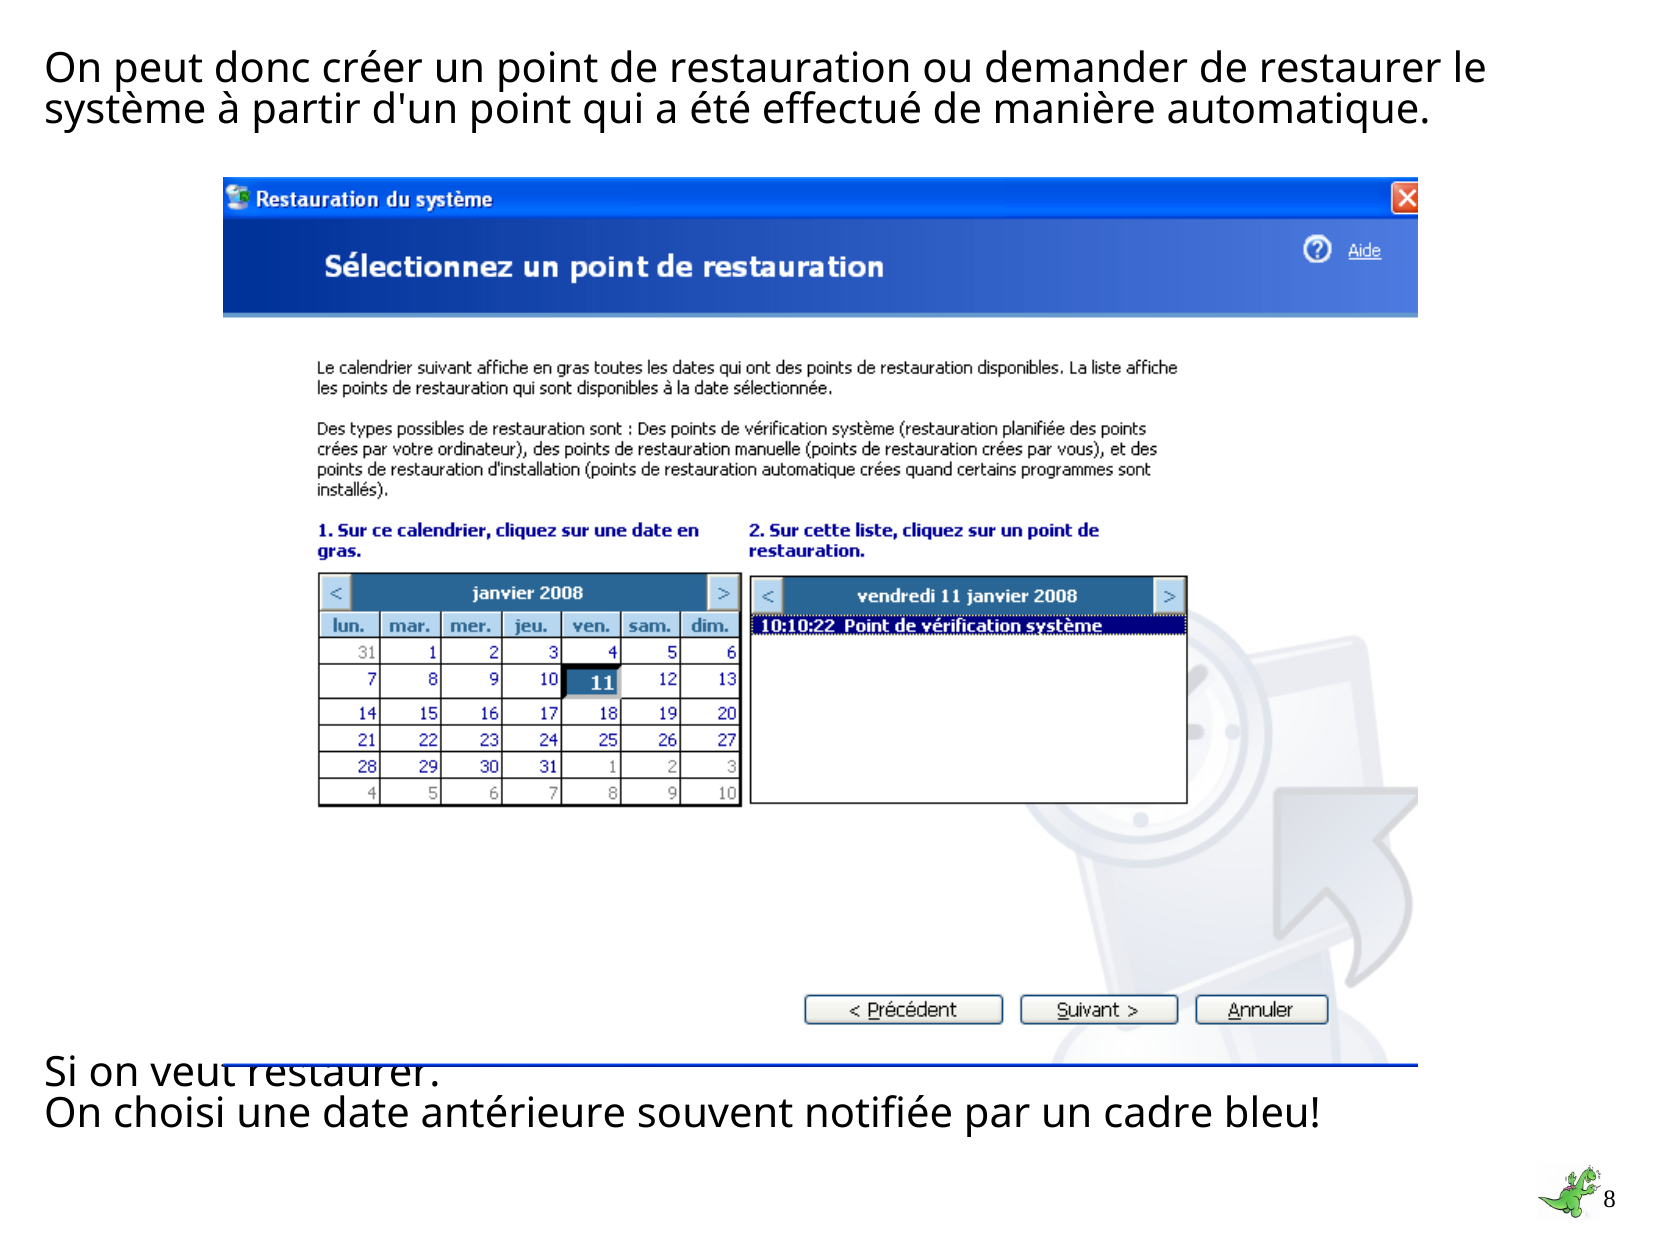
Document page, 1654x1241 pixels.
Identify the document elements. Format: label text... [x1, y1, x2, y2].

picture [223, 177, 1418, 1067]
text_box On peut donc créer un point de restauration ou demander de restaurer le système à partir d'un point qui a été effectué de manière automatique. Si on veut restaurer. On choisi une date antérieure souvent notifiée par un cadre bleu! [29, 59, 1595, 1241]
picture [1595, 1163, 1601, 1220]
text_box 8 [1603, 1186, 1632, 1213]
